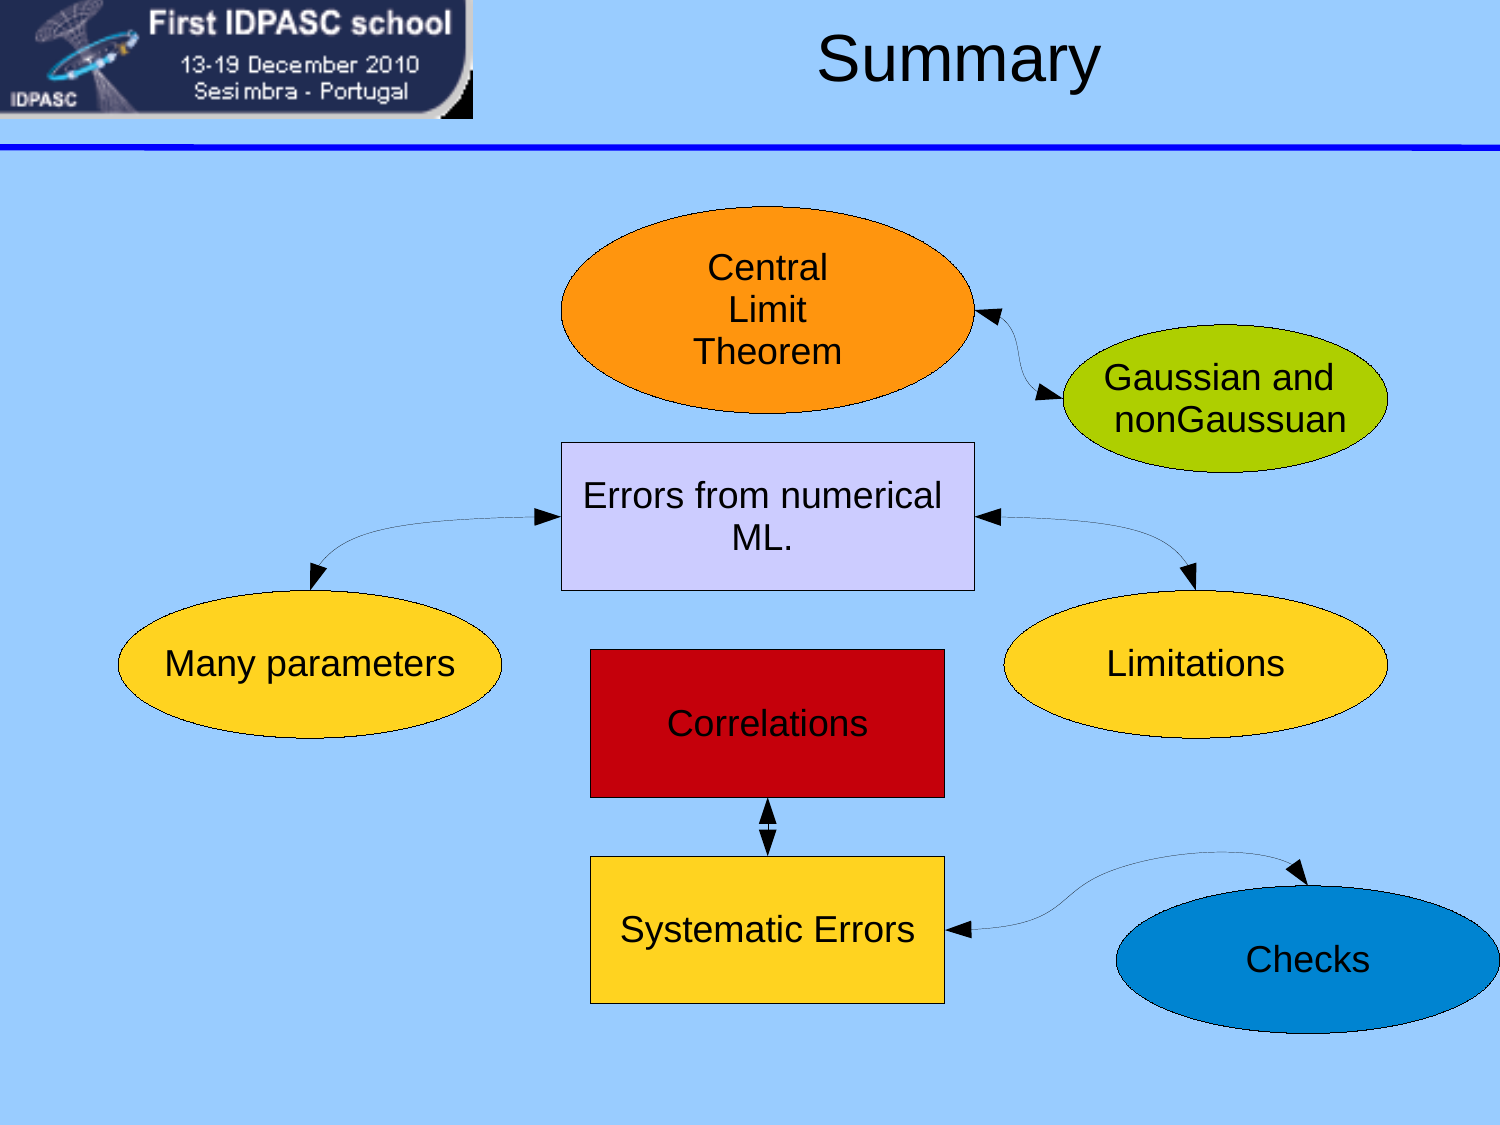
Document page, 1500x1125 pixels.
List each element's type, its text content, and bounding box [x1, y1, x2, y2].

text_box Correlations [590, 649, 945, 798]
text_box Gaussian and nonGaussuan [1063, 324, 1388, 473]
picture [0, 0, 473, 119]
text_box Systematic Errors [590, 856, 945, 1004]
text_box Checks [1116, 885, 1500, 1034]
text_box Many parameters [118, 590, 502, 739]
text_box Limitations [1003, 590, 1388, 739]
text_box Errors from numerical ML. [561, 442, 975, 591]
text_box Central Limit Theorem [561, 206, 975, 414]
title Summary [501, 7, 1418, 111]
